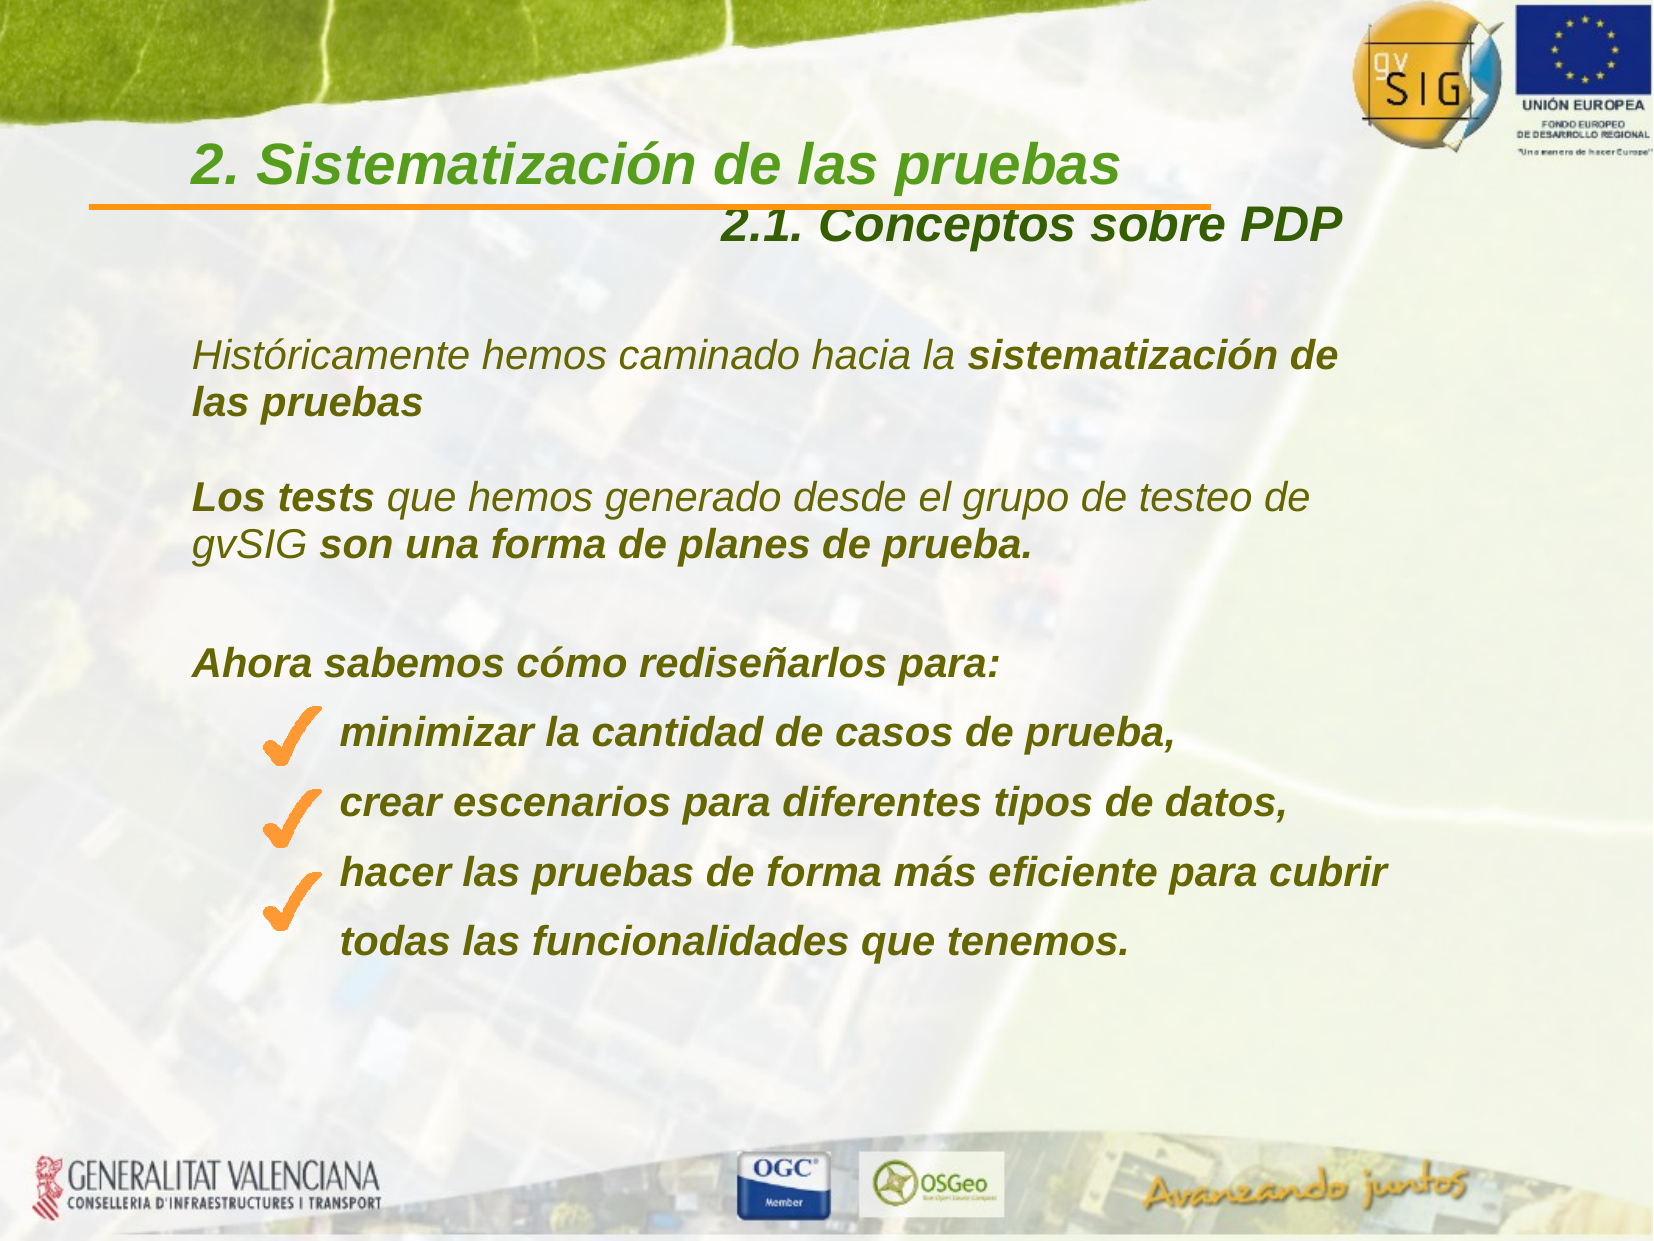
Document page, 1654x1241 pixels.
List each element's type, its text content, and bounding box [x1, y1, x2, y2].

text_box Los tests que hemos generado desde el grupo de testeo de gvSIG son una forma de planes de prueba. [177, 466, 1359, 590]
text_box Ahora sabemos cómo rediseñarlos para: minimizar la cantidad de casos de prueba, crear escenarios para diferentes tipos de datos, hacer las pruebas de forma más eficiente para cubrir todas las funcionalidades que tenemos. [177, 631, 1477, 1071]
text_box Históricamente hemos caminado hacia la sistematización de las pruebas [177, 324, 1359, 447]
picture [0, 0, 1653, 1241]
text_box 2. Sistematización de las pruebas 2.1. Conceptos sobre PDP [177, 124, 1359, 276]
